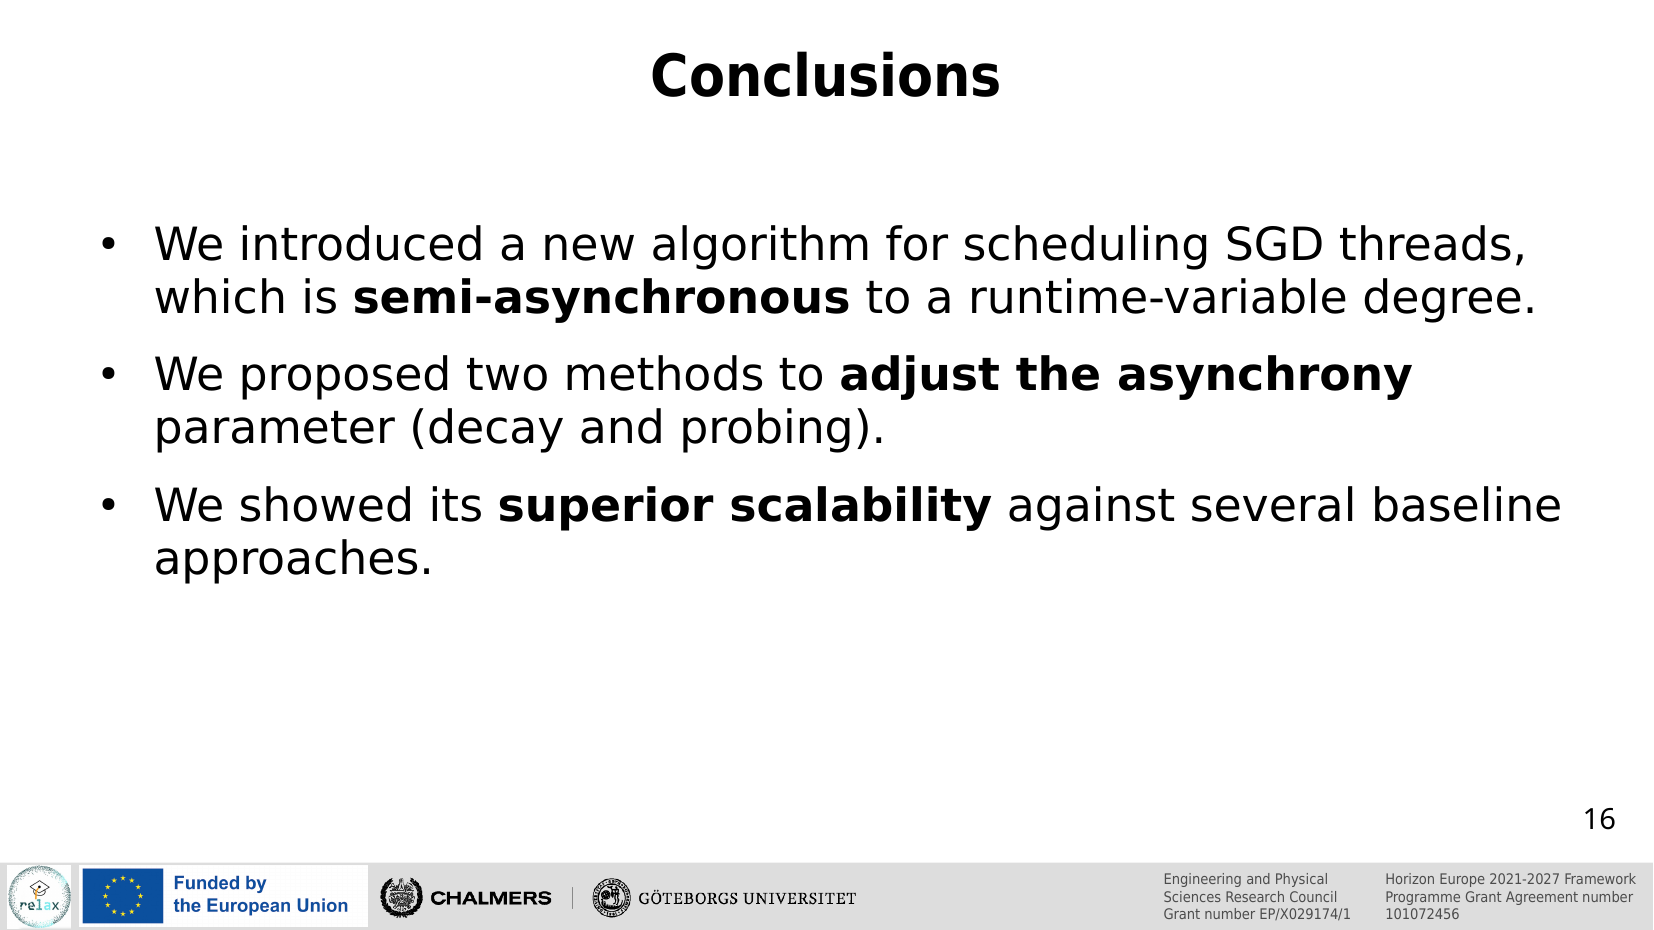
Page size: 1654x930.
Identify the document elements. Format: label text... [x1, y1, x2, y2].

picture [7, 865, 71, 929]
title Conclusions [82, 19, 1571, 133]
picture [79, 856, 876, 930]
list We introduced a new algorithm for scheduling SGD threads, which is semi-asynchronous to a runtime-variable degree. We proposed two methods to adjust the asynchrony parameter (decay and probing). We showed its superior scalability against several baseline approaches. [82, 217, 1571, 757]
